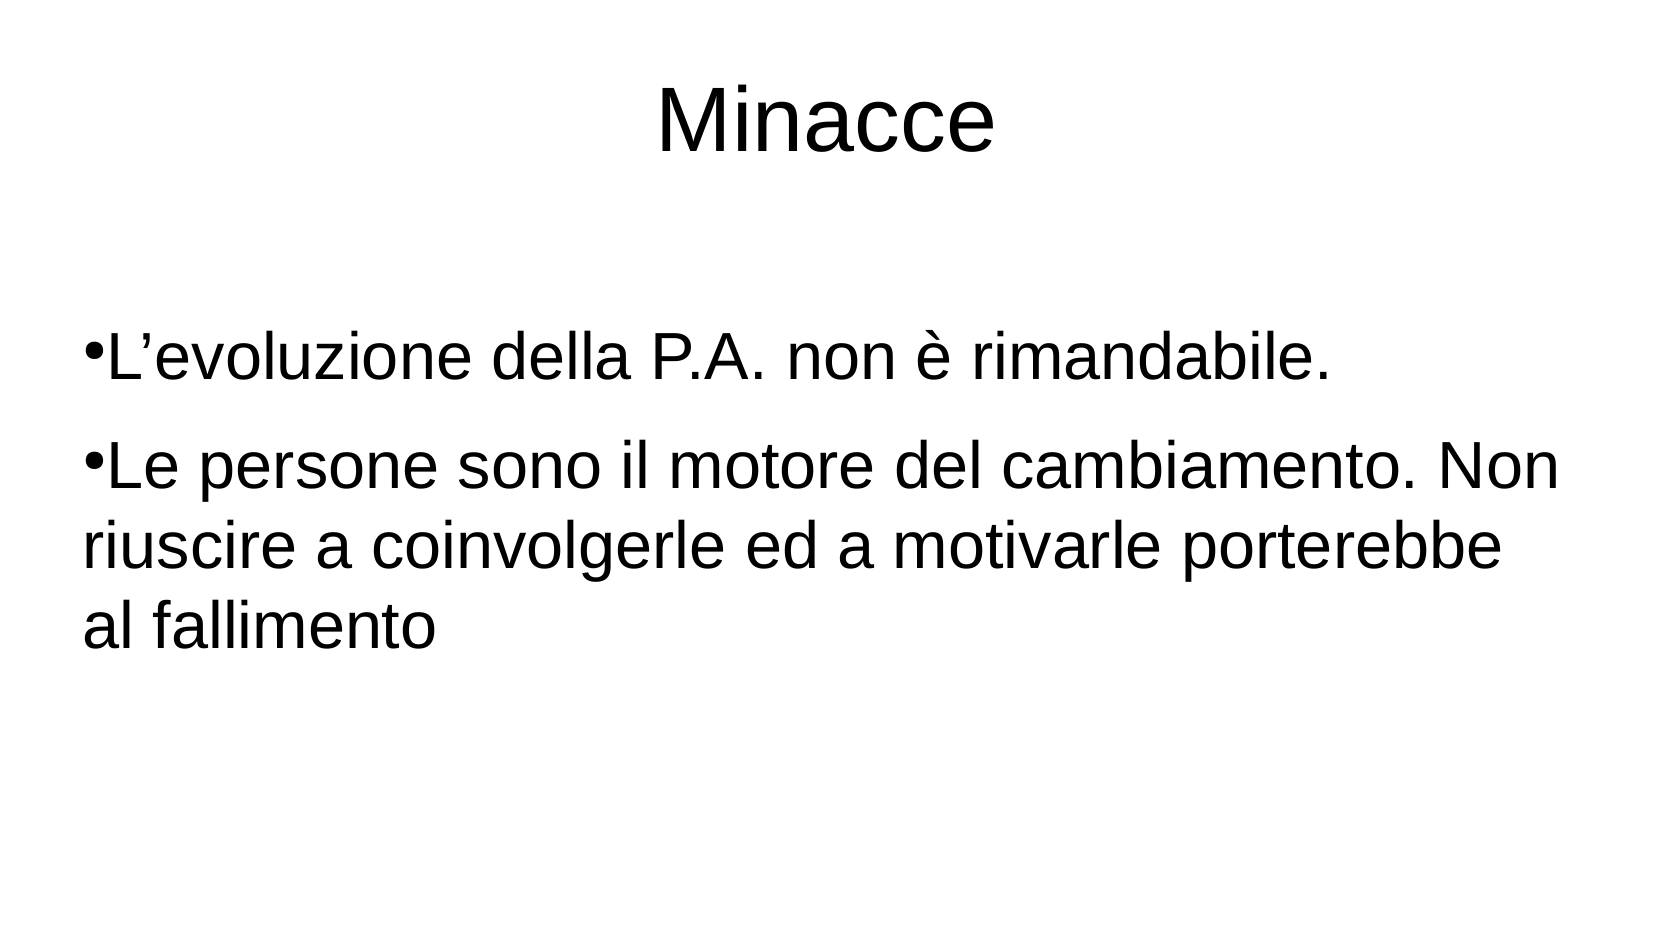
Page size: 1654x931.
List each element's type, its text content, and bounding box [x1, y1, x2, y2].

title Minacce [82, 37, 1571, 193]
subtitle L’evoluzione della P.A. non è rimandabile. Le persone sono il motore del cambiamento. Non riuscire a coinvolgerle ed a motivarle porterebbe al fallimento [82, 217, 1571, 758]
